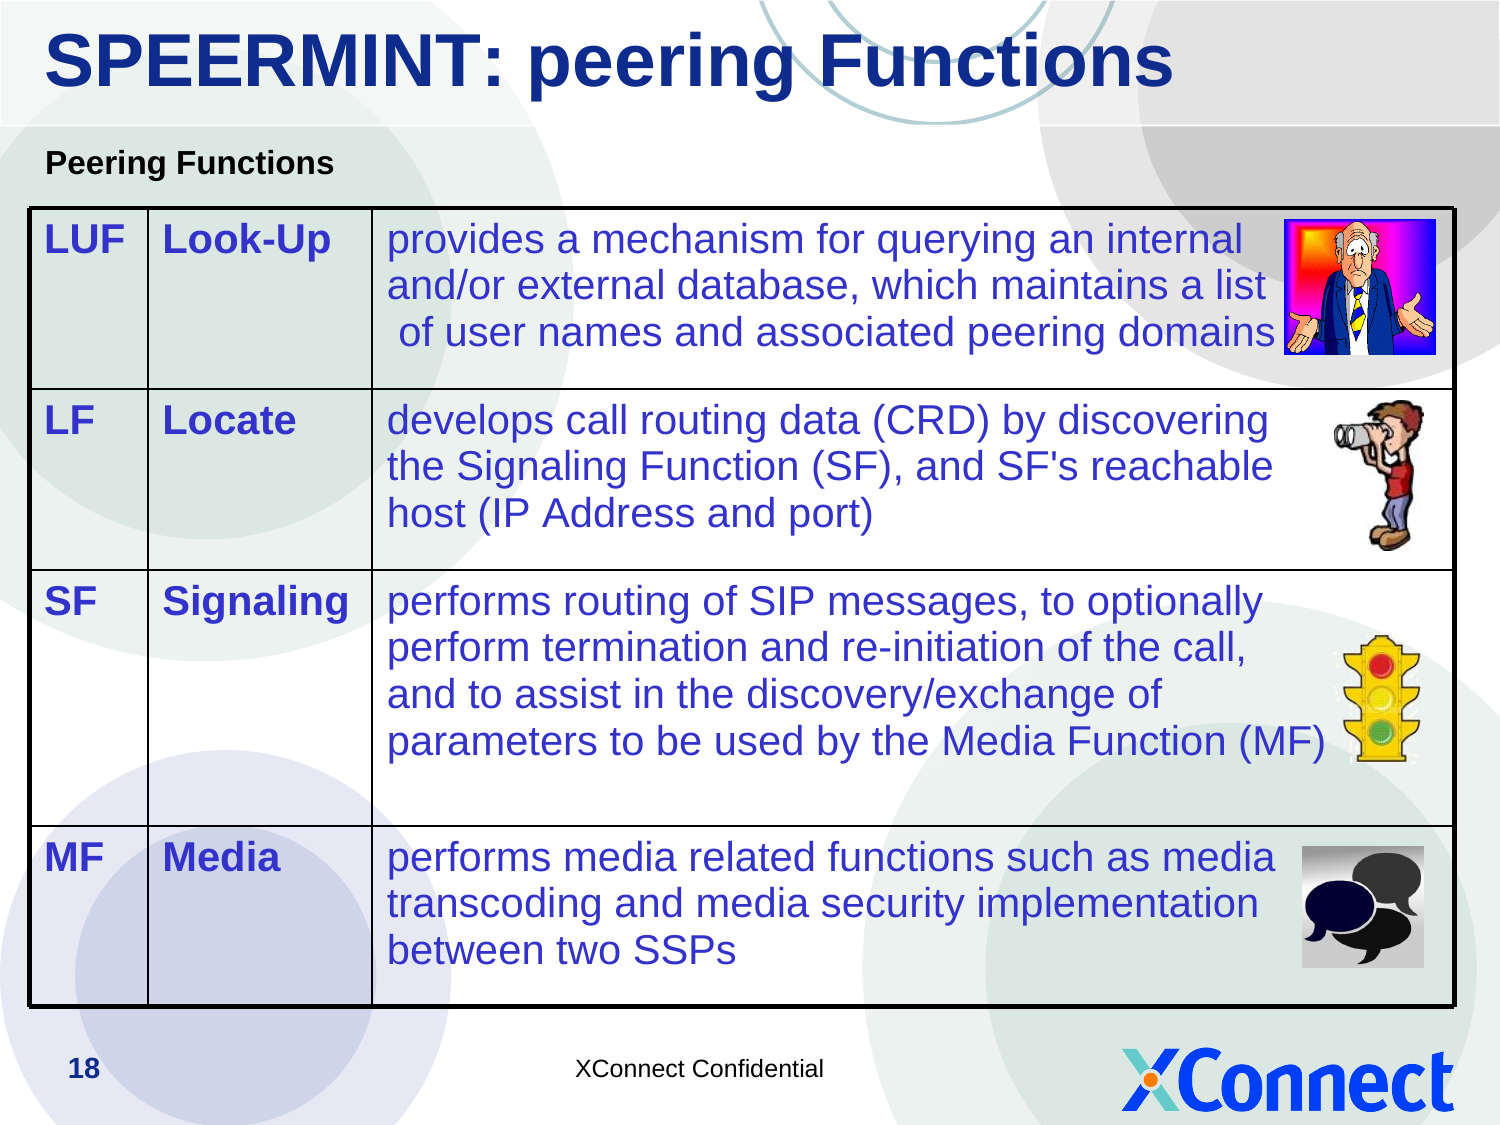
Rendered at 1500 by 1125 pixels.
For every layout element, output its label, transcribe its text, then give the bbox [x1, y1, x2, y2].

text_box Media [149, 827, 371, 1004]
text_box performs media related functions such as media transcoding and media security implementation between two SSPs [373, 827, 1452, 1004]
text_box develops call routing data (CRD) by discovering the Signaling Function (SF), and SF's reachable host (IP Address and port) [373, 390, 1452, 569]
picture [1334, 400, 1424, 551]
text_box LF [32, 390, 147, 569]
picture [1302, 846, 1424, 968]
text_box Signaling [149, 571, 371, 825]
text_box LUF [32, 210, 147, 388]
text_box performs routing of SIP messages, to optionally perform termination and re-initiation of the call, and to assist in the discovery/exchange of parameters to be used by the Media Function (MF) [373, 571, 1452, 825]
text_box Look-Up [149, 210, 371, 388]
picture [1116, 1042, 1459, 1118]
text_box provides a mechanism for querying an internal and/or external database, which maintains a list of user names and associated peering domains [373, 210, 1452, 388]
text_box SF [32, 571, 147, 825]
picture [1316, 633, 1447, 764]
text_box Locate [149, 390, 371, 569]
title SPEERMINT: peering Functions [29, 7, 1483, 114]
picture [1284, 219, 1436, 355]
text_box MF [32, 827, 147, 1004]
text_box Peering Functions [30, 137, 350, 190]
